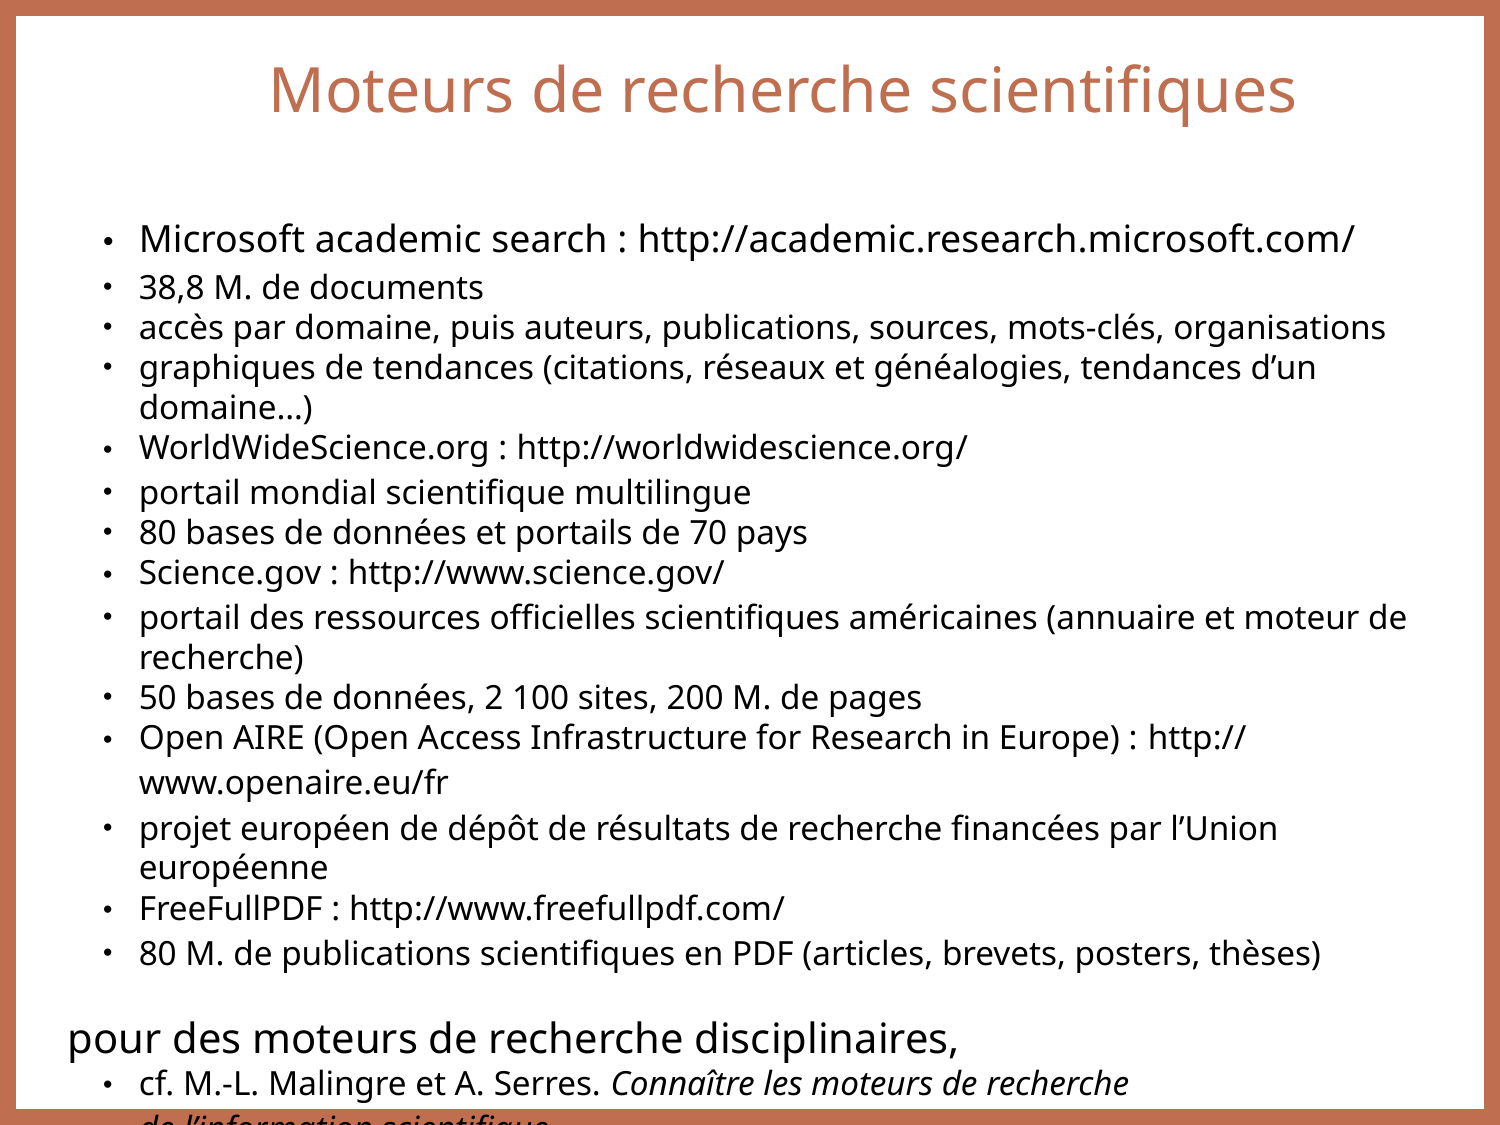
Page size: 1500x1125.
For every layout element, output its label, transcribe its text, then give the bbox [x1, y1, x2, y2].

text_box Moteurs de recherche scientifiques [108, 42, 1459, 161]
text_box [0, 0, 1500, 1125]
text_box Microsoft academic search : http://academic.research.microsoft.com/ 38,8 M. de documents accès par domaine, puis auteurs, publications, sources, mots-clés, organisations graphiques de tendances (citations, réseaux et généalogies, tendances d’un domaine…) WorldWideScience.org : http://worldwidescience.org/ portail mondial scientifique multilingue 80 bases de données et portails de 70 pays Science.gov : http://www.science.gov/ portail des ressources officielles scientifiques américaines (annuaire et moteur de recherche) 50 bases de données, 2 100 sites, 200 M. de pages Open AIRE (Open Access Infrastructure for Research in Europe) : http://www.openaire.eu/fr projet européen de dépôt de résultats de recherche financées par l’Union européenne FreeFullPDF : http://www.freefullpdf.com/ 80 M. de publications scientifiques en PDF (articles, brevets, posters, thèses) pour des moteurs de recherche disciplinaires, cf. M.-L. Malingre et A. Serres. Connaître les moteurs de recherche de l’information scientifique… [53, 208, 1471, 1071]
